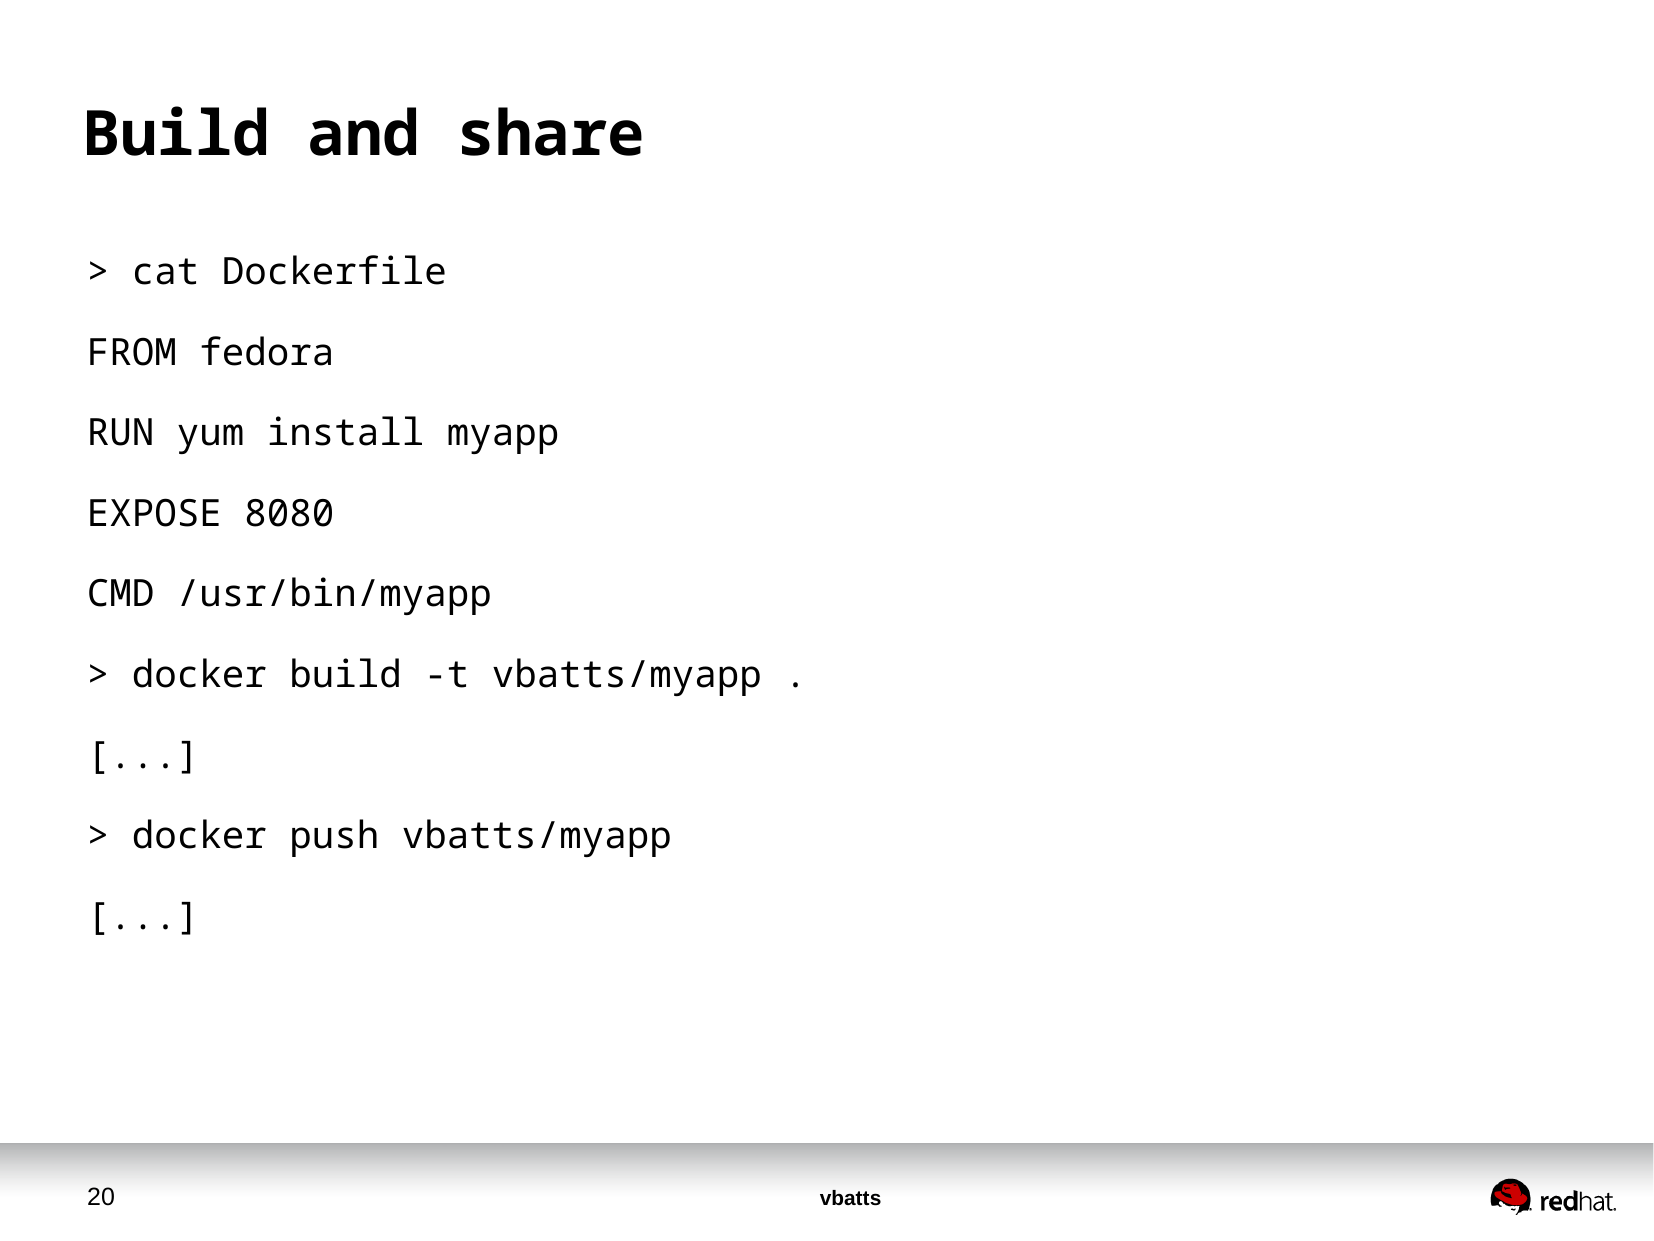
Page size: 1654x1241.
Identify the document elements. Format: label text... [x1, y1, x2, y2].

list > cat Dockerfile FROM fedora RUN yum install myapp EXPOSE 8080 CMD /usr/bin/myapp > docker build -t vbatts/myapp . [...] > docker push vbatts/myapp [...] [86, 244, 1576, 1039]
title Build and share [82, 37, 1571, 226]
picture [0, 1143, 1654, 1241]
